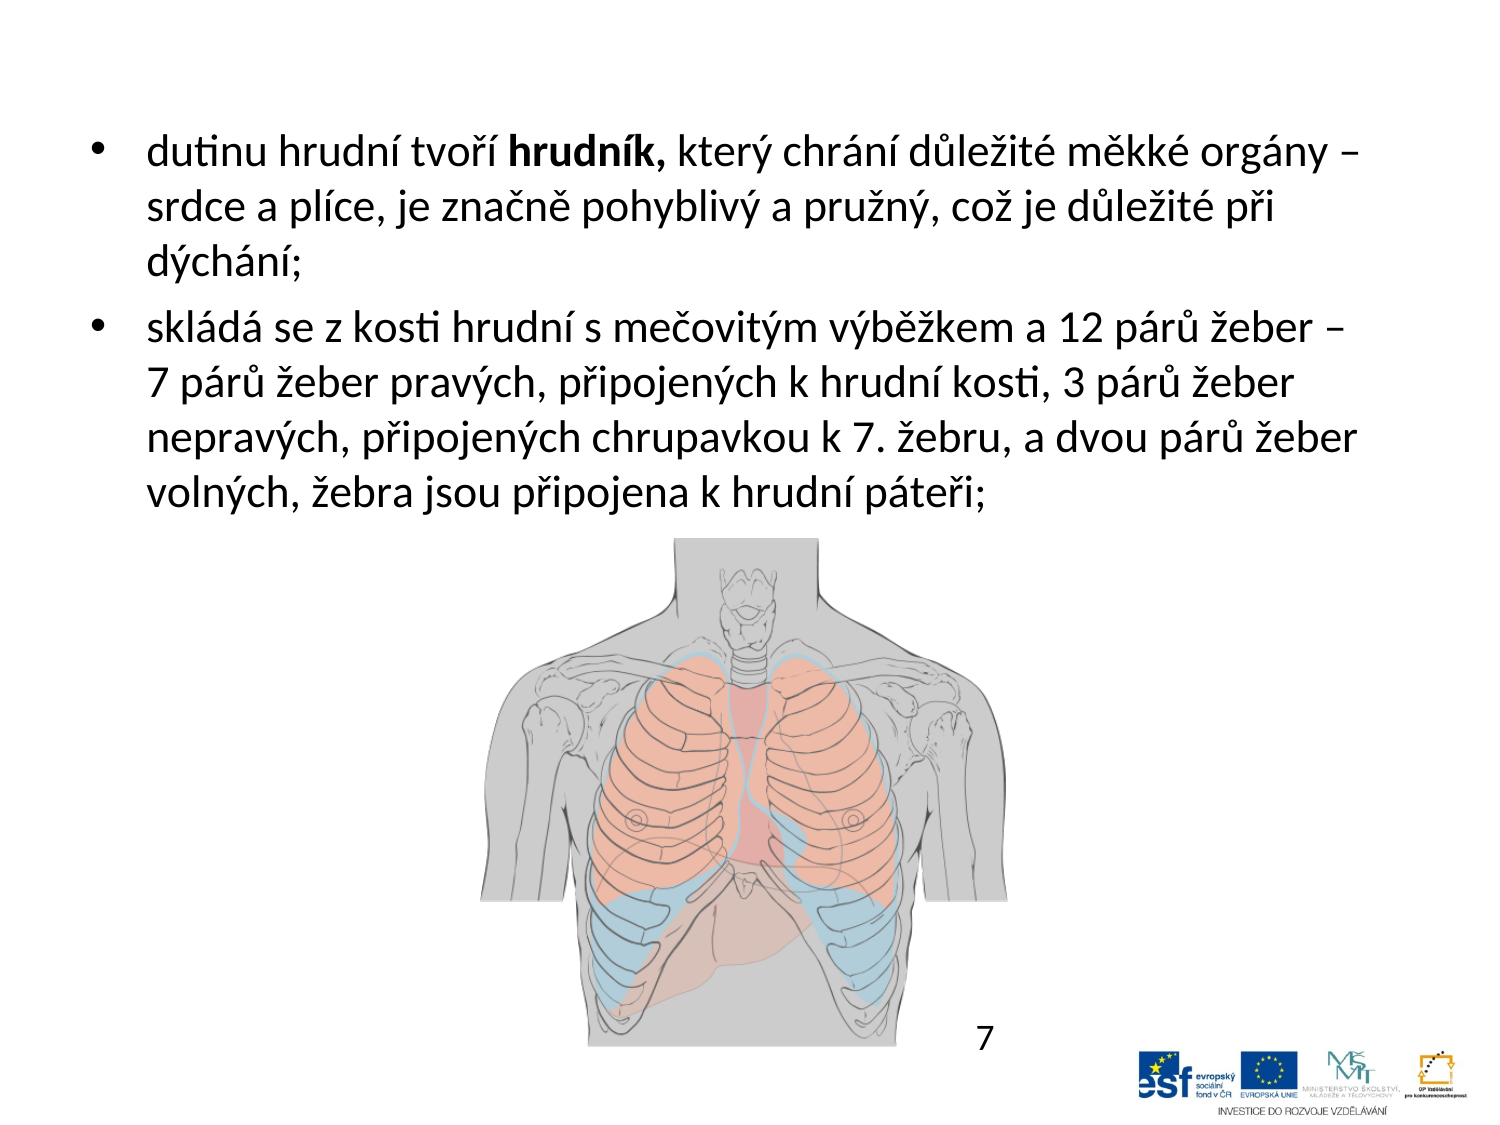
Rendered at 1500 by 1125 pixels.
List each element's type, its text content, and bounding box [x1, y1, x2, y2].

text_box 7 [960, 1005, 1020, 1067]
list dutinu hrudní tvoří hrudník, který chrání důležité měkké orgány – srdce a plíce, je značně pohyblivý a pružný, což je důležité při dýchání; skládá se z kosti hrudní s mečovitým výběžkem a 12 párů žeber – 7 párů žeber pravých, připojených k hrudní kosti, 3 párů žeber nepravých, připojených chrupavkou k 7. žebru, a dvou párů žeber volných, žebra jsou připojena k hrudní páteři; [75, 113, 1426, 856]
picture [1125, 1035, 1476, 1125]
picture [480, 538, 1008, 1057]
